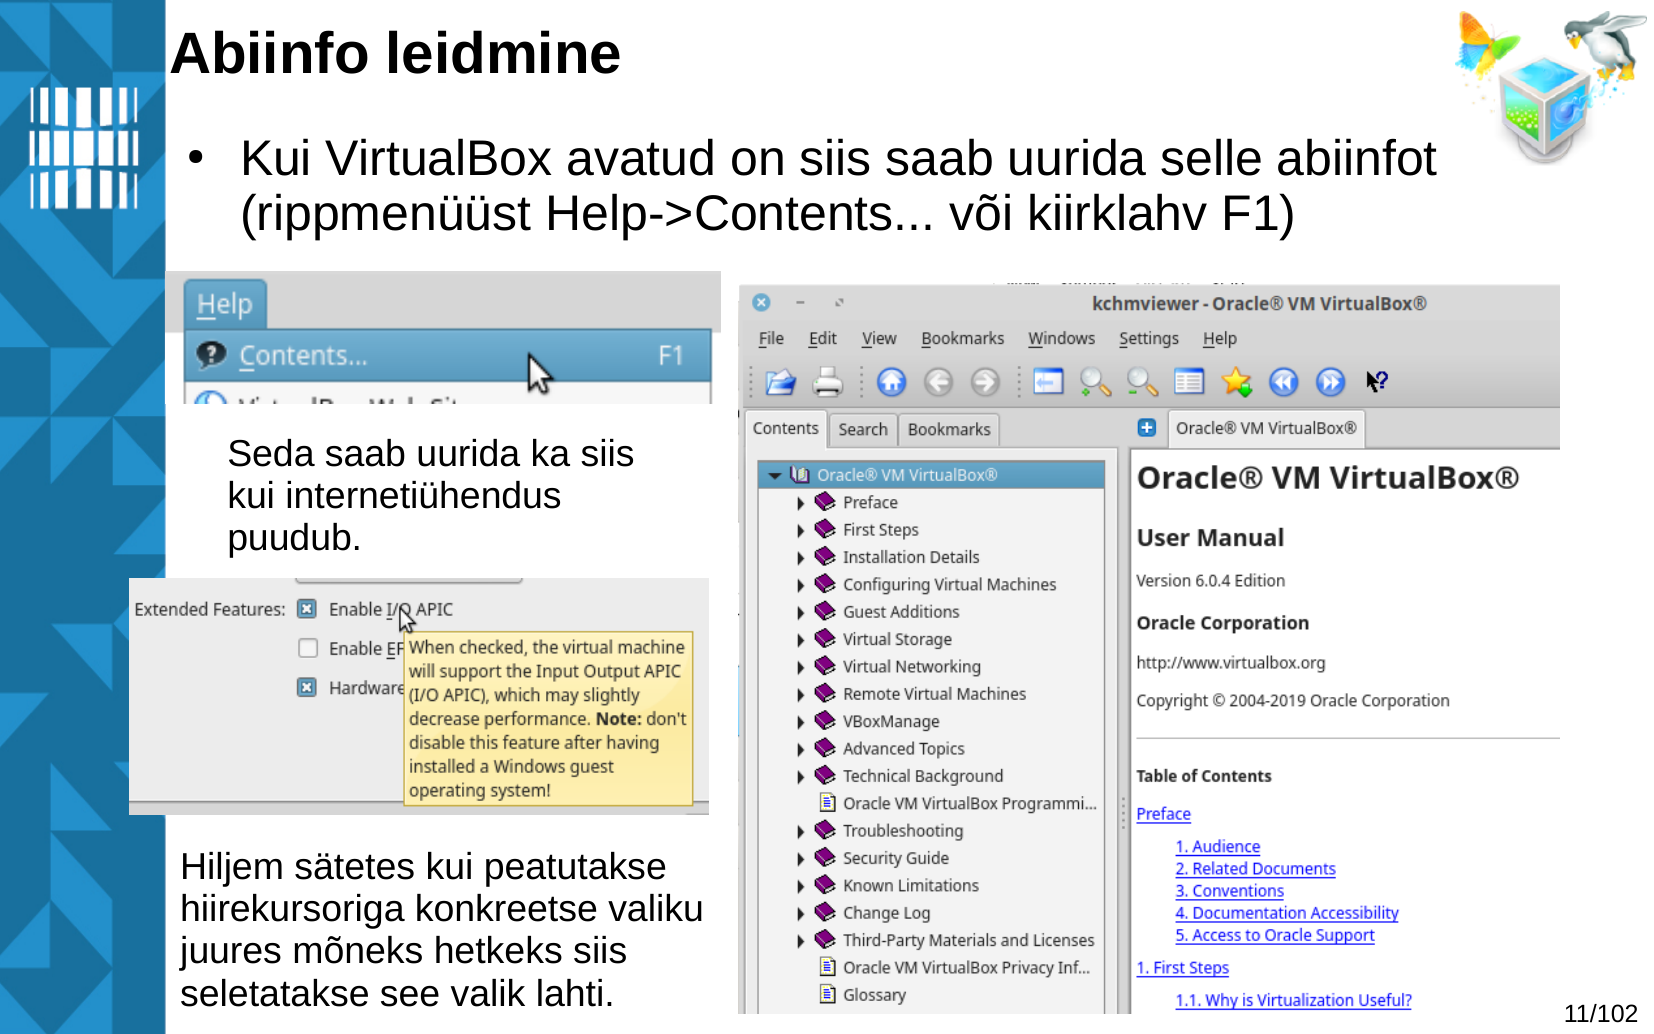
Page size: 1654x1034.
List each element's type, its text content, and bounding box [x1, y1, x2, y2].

picture [738, 283, 1560, 1014]
title Abiinfo leidmine [169, 11, 1571, 95]
list Kui VirtualBox avatud on siis saab uurida selle abiinfot (rippmenüüst Help->Contents... või kiirklahv F1) [169, 129, 1630, 260]
text_box Seda saab uurida ka siis kui internetiühendus puudub. [212, 425, 662, 567]
picture [165, 271, 721, 404]
picture [1452, 7, 1653, 166]
picture [129, 578, 709, 815]
text_box Hiljem sätetes kui peatutakse hiirekursoriga konkreetse valiku juures mõneks hetkeks siis seletatakse see valik lahti. [165, 838, 733, 1022]
